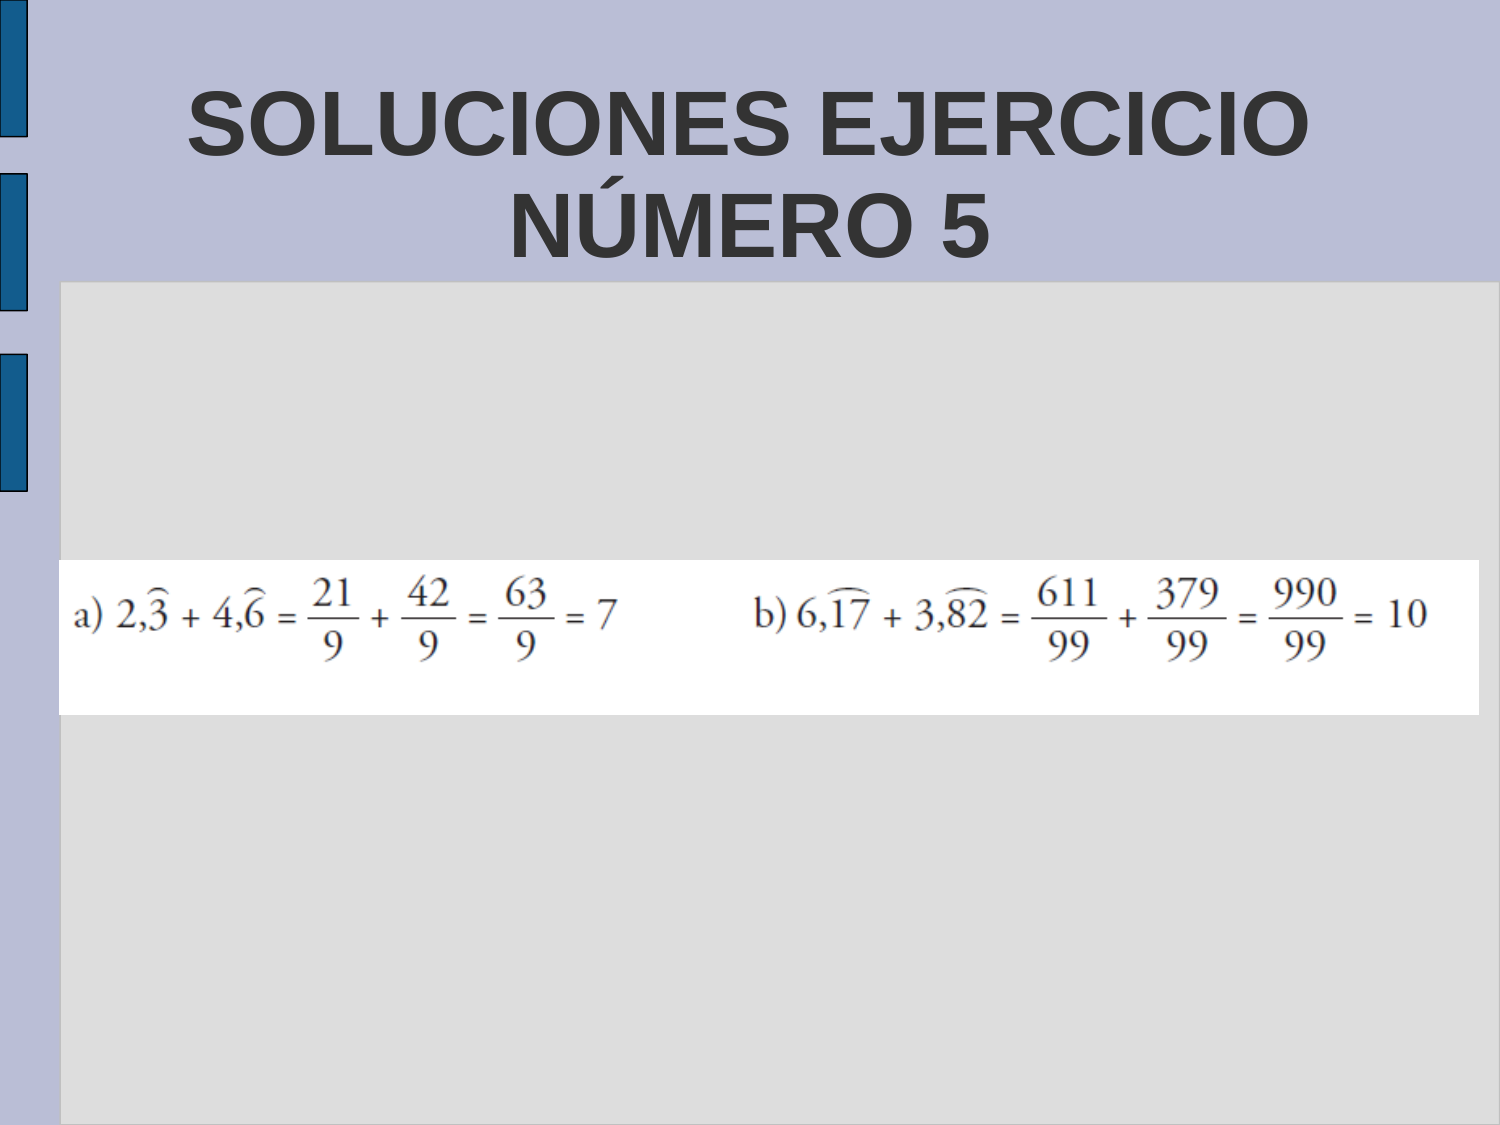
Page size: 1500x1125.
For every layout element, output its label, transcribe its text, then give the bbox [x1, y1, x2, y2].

picture [59, 560, 1479, 715]
title SOLUCIONES EJERCICIO NÚMERO 5 [110, 73, 1391, 279]
